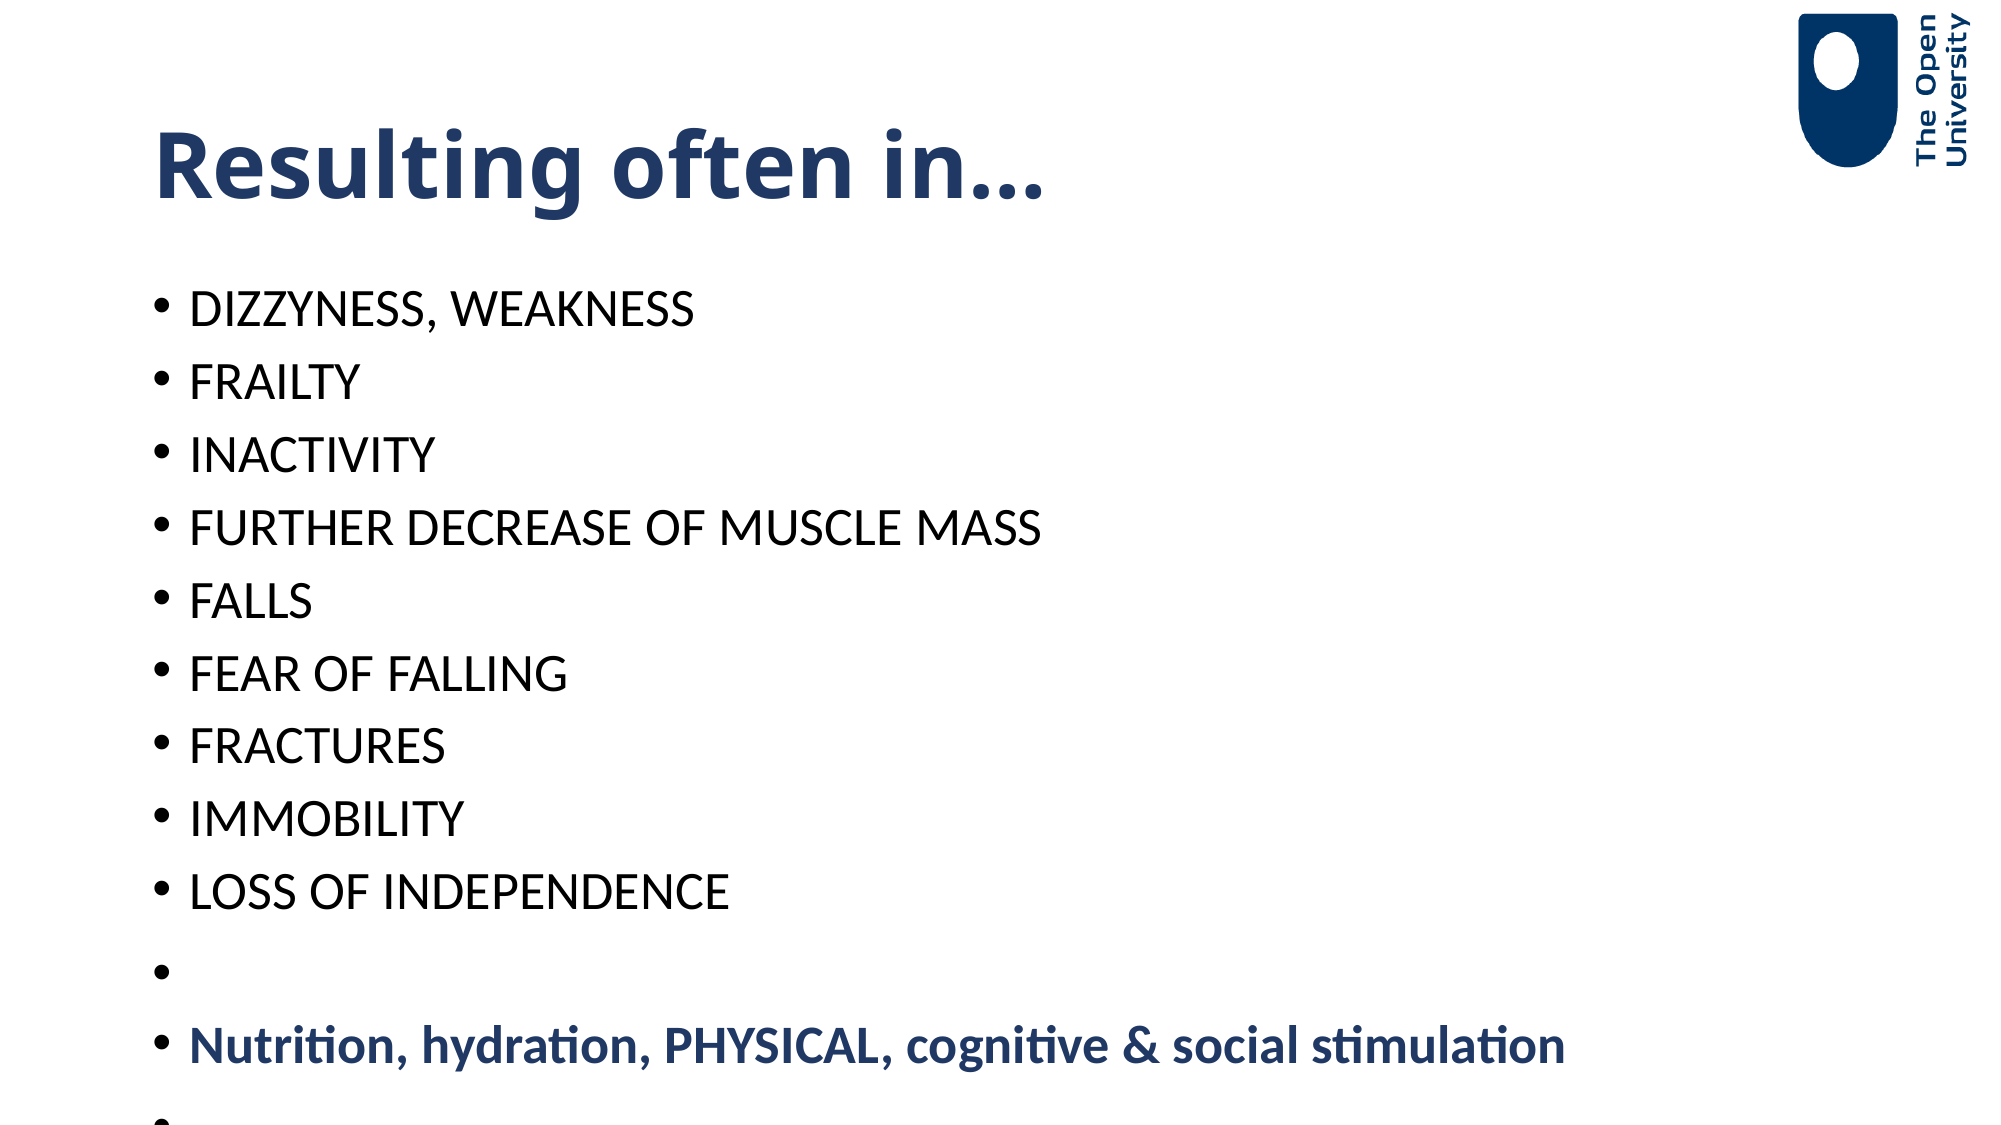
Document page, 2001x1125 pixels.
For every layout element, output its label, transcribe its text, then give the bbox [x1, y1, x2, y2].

list DIZZYNESS, WEAKNESS FRAILTY INACTIVITY FURTHER DECREASE OF MUSCLE MASS FALLS FEAR OF FALLING FRACTURES IMMOBILITY LOSS OF INDEPENDENCE Nutrition, hydration, PHYSICAL, cognitive & social stimulation [137, 277, 1863, 1083]
picture [1797, 10, 1971, 170]
title Resulting often in… [137, 60, 1863, 277]
